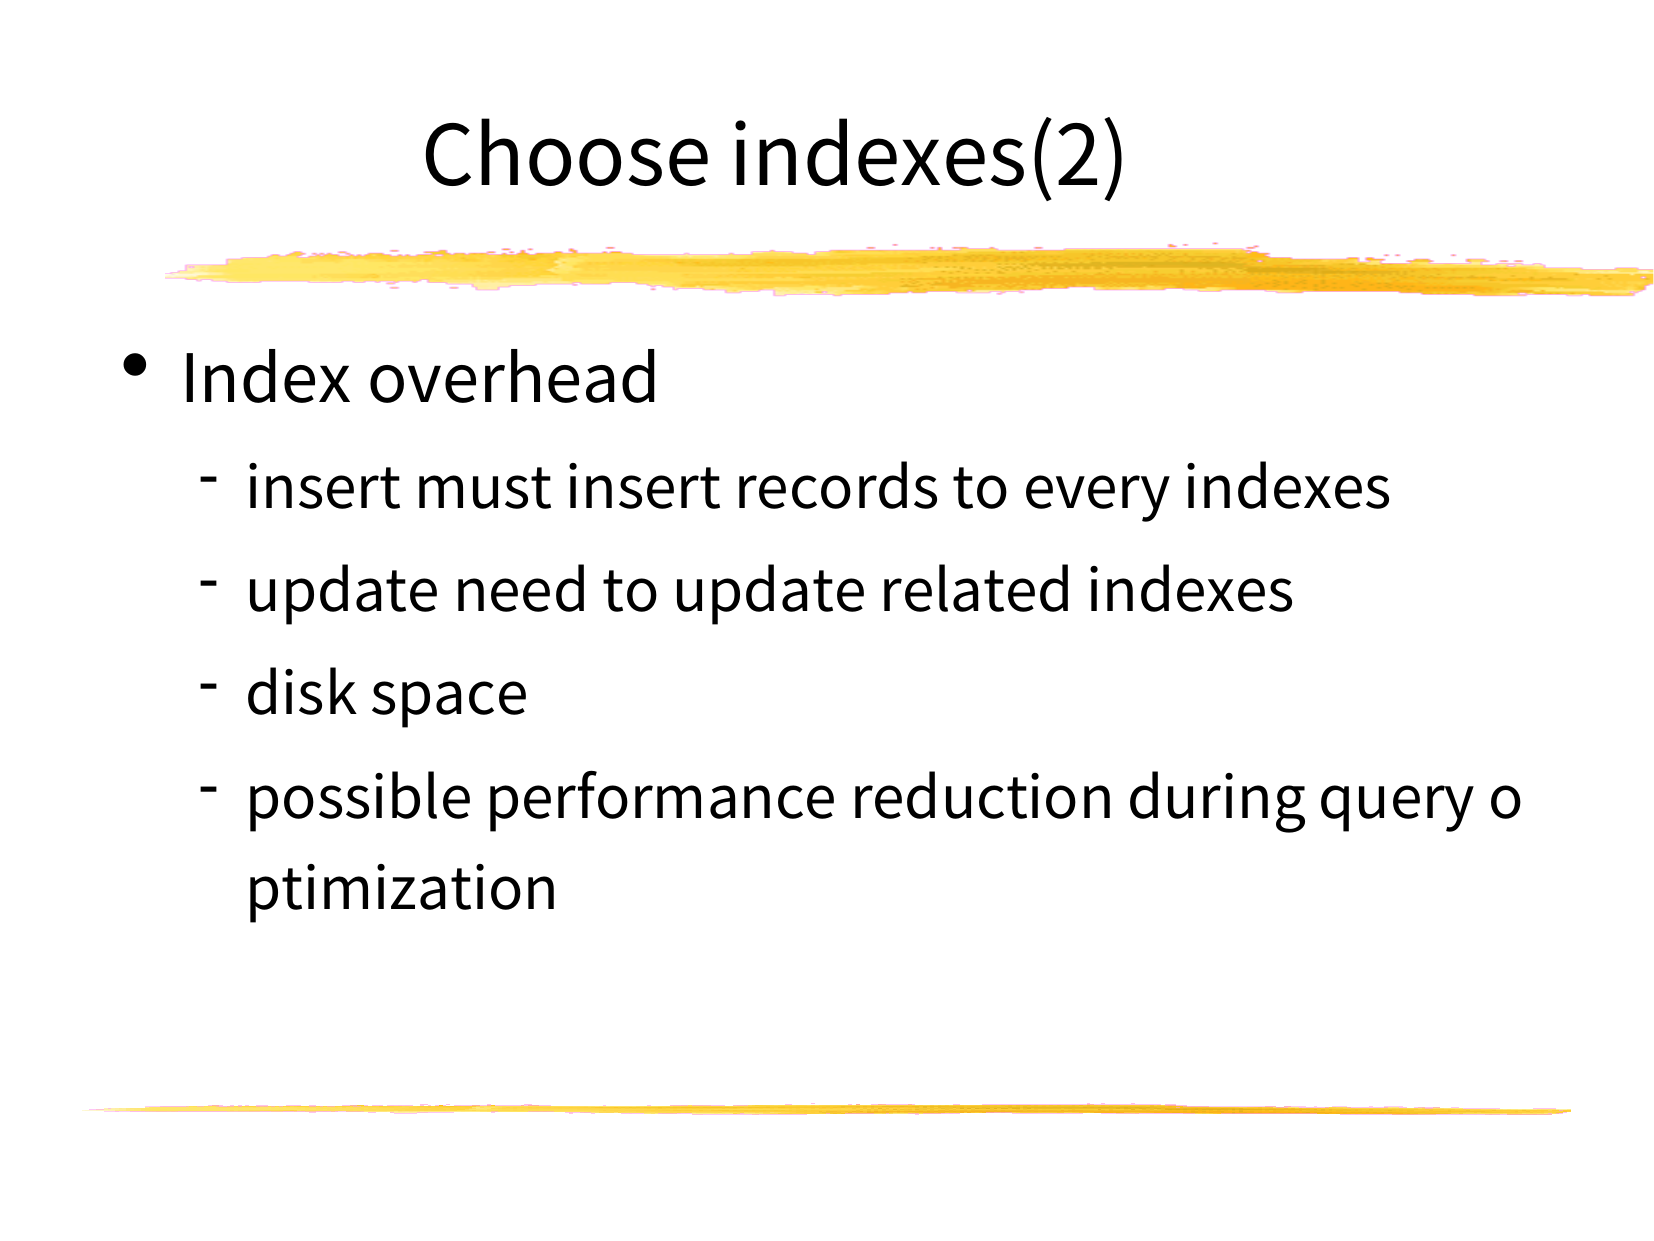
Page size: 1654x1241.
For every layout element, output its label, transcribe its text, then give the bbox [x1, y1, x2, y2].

list Index overhead insert must insert records to every indexes update need to update related indexes disk space possible performance reduction during query optimization [124, 316, 1530, 1061]
picture [82, 1102, 1571, 1117]
title Choose indexes(2) [73, 39, 1479, 249]
picture [165, 237, 1654, 308]
